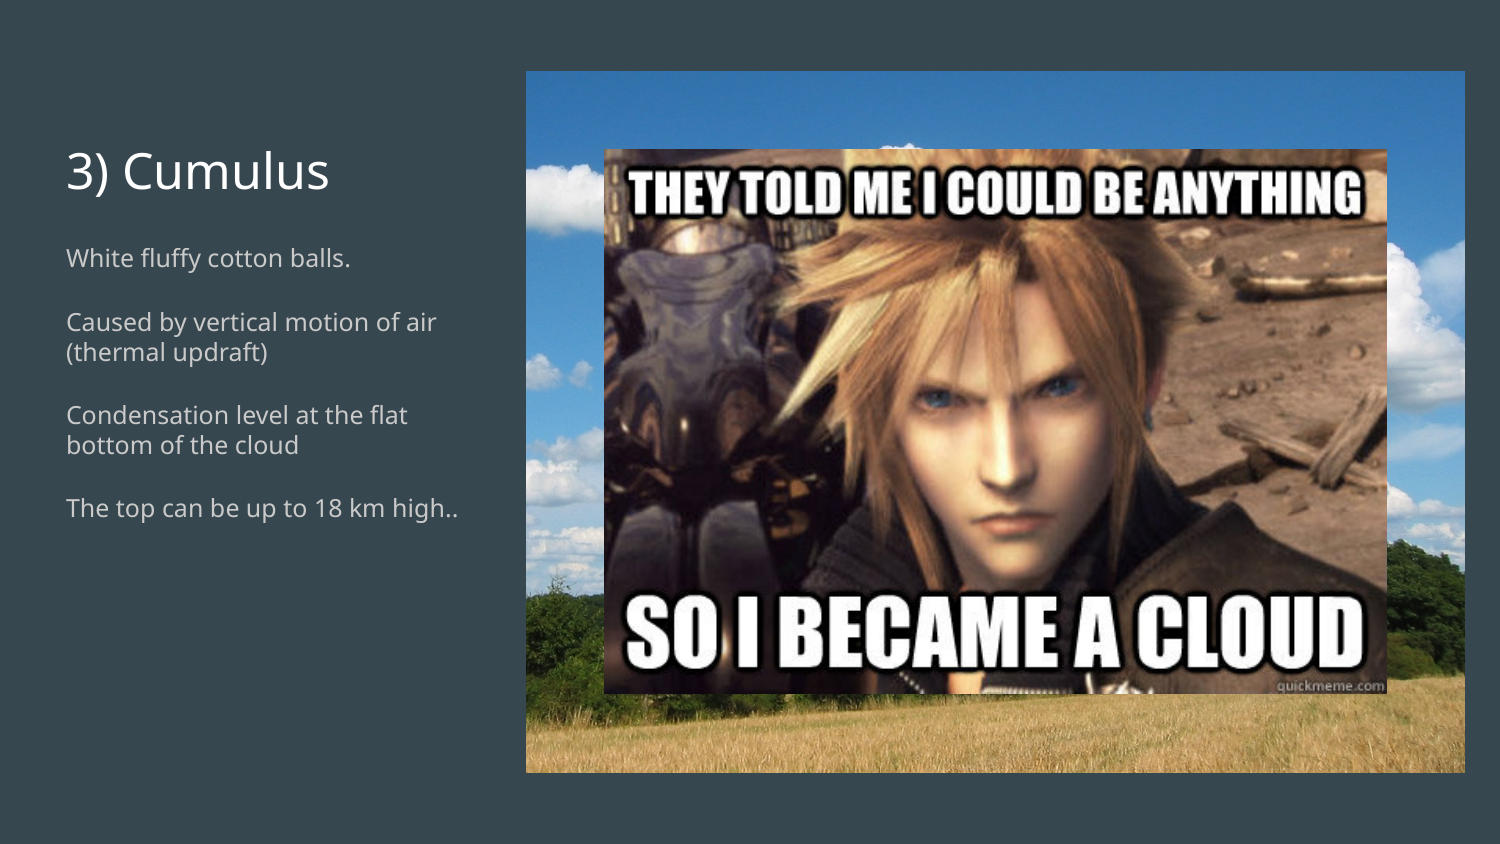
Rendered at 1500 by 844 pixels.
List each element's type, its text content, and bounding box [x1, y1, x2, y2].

title 3) Cumulus [51, 91, 512, 216]
picture [526, 71, 1465, 773]
list White fluffy cotton balls. Caused by vertical motion of air (thermal updraft) Condensation level at the flat bottom of the cloud The top can be up to 18 km high.. [51, 227, 512, 750]
